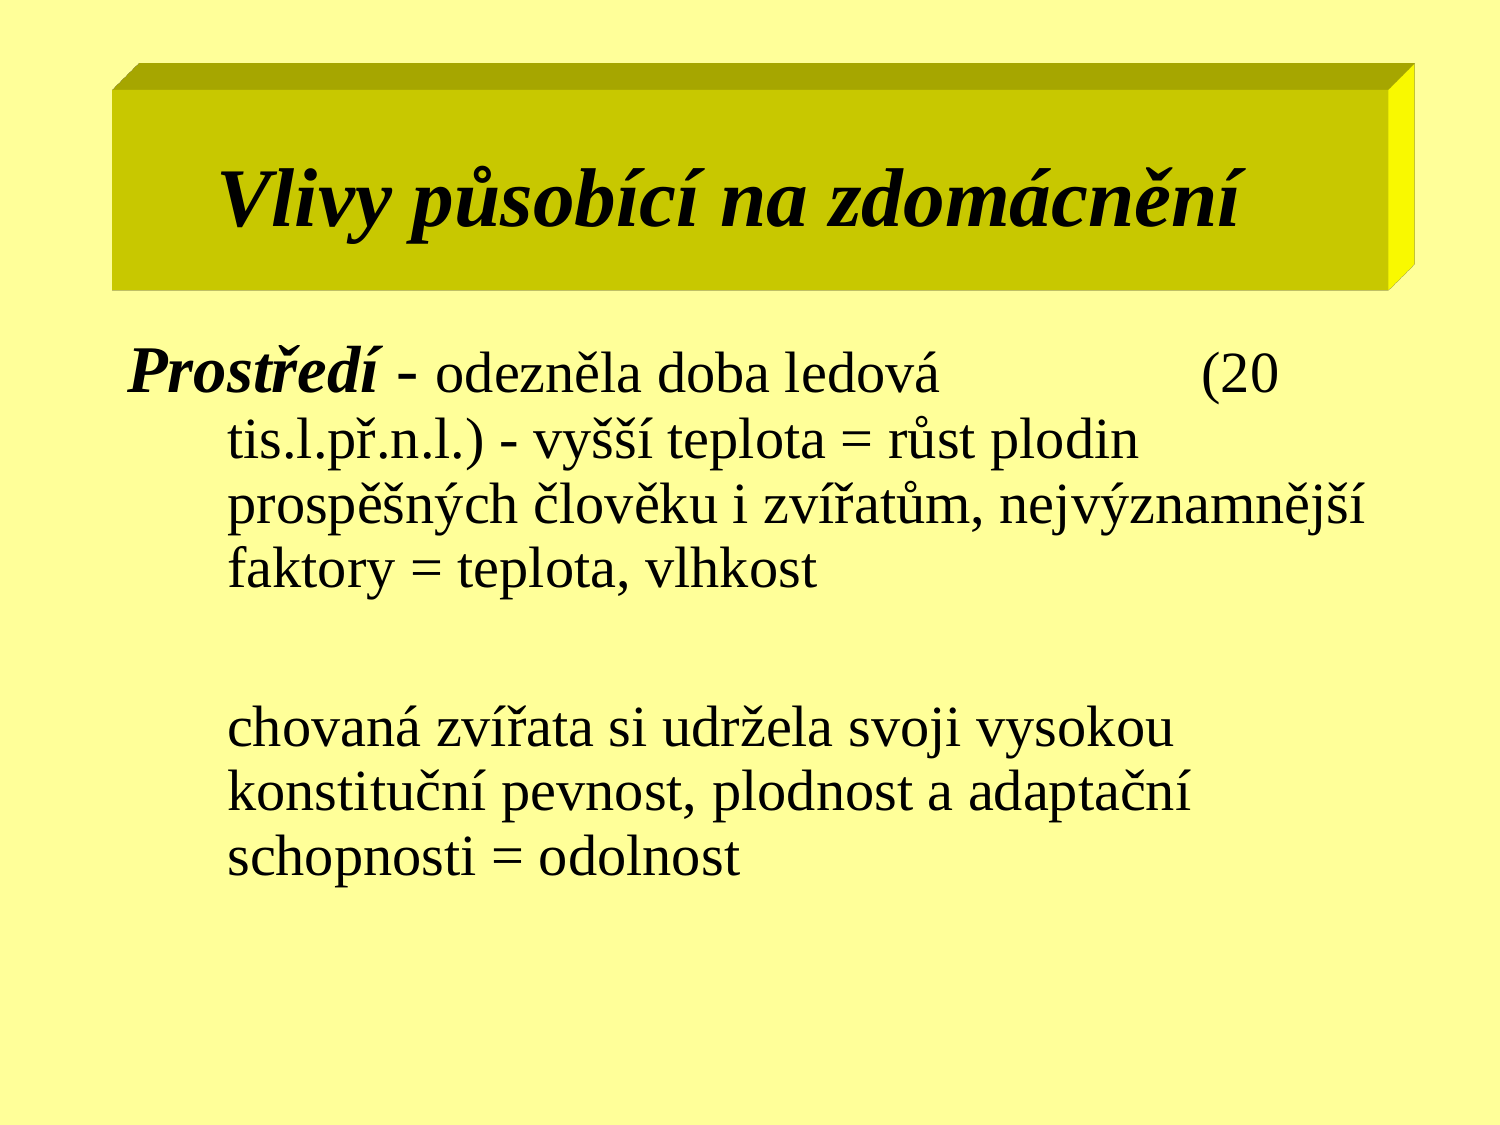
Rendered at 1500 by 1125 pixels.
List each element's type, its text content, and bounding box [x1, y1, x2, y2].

title Vlivy působící na zdomácnění [112, 0, 1388, 324]
list Prostředí - odezněla doba ledová (20 tis.l.př.n.l.) - vyšší teplota = růst plodin prospěšných člověku i zvířatům, nejvýznamnější faktory = teplota, vlhkost chovaná zvířata si udržela svoji vysokou konstituční pevnost, plodnost a adaptační schopnosti = odolnost [112, 324, 1388, 1010]
text_box [1388, 63, 1414, 290]
